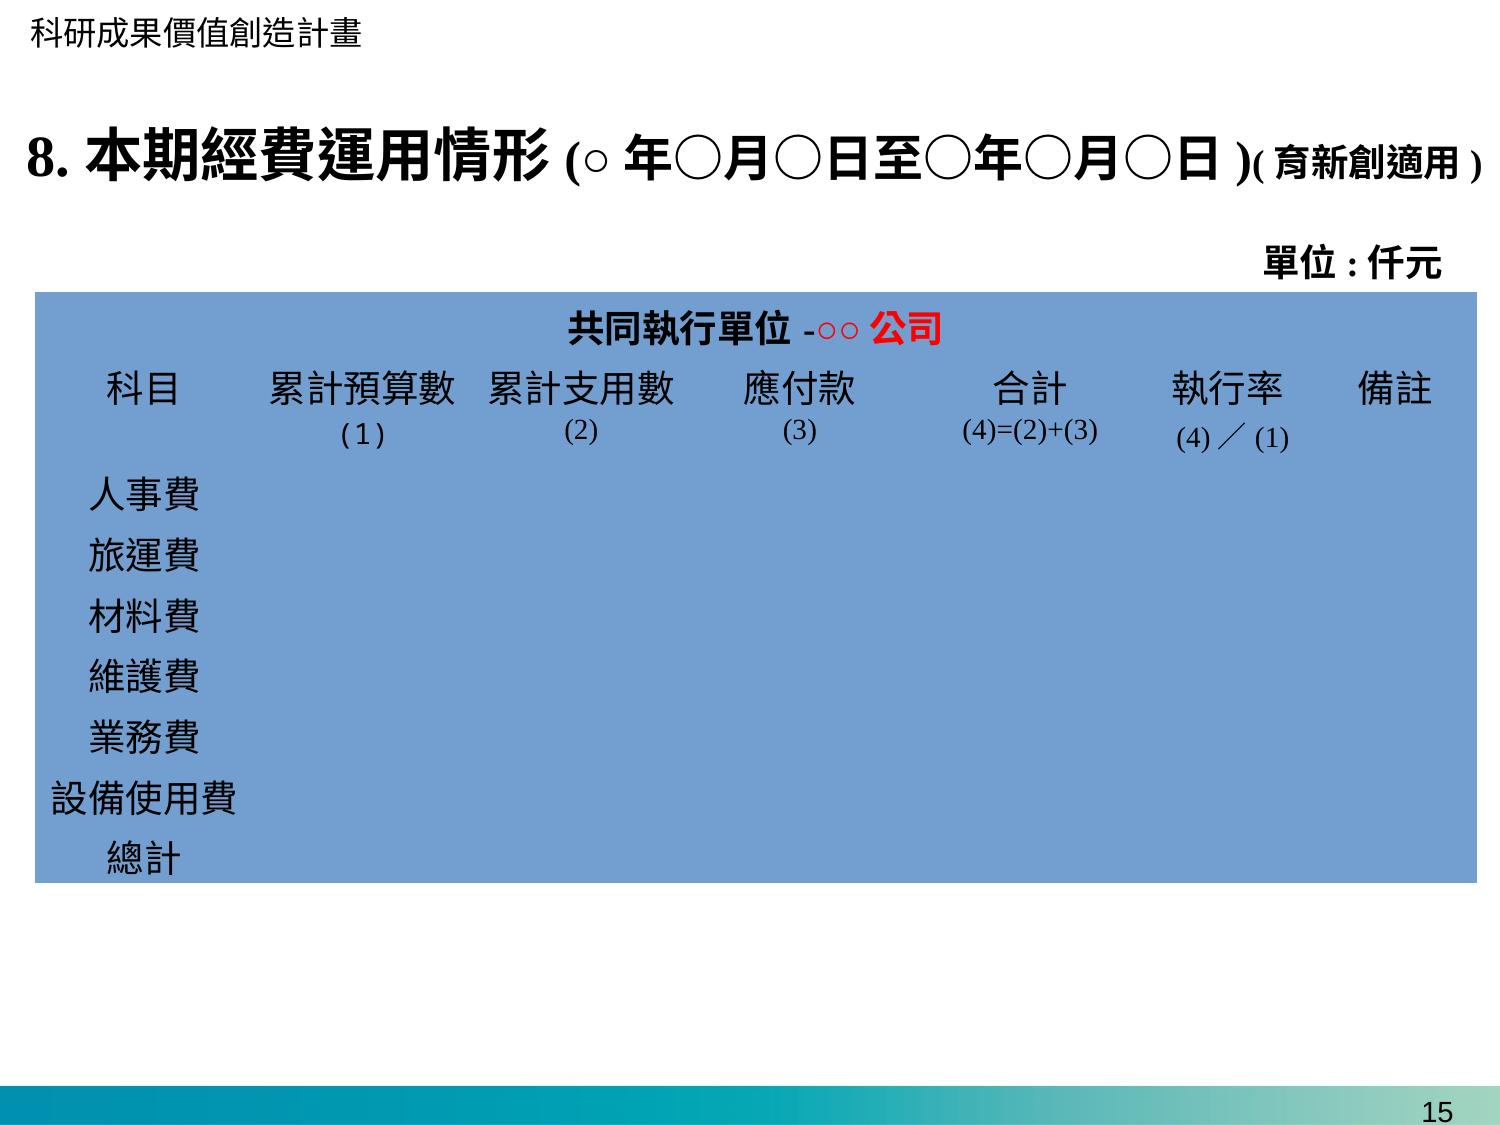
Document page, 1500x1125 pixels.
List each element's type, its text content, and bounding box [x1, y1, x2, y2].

table_cell [691, 761, 909, 822]
table_cell [1152, 640, 1314, 701]
table_cell [909, 579, 1152, 640]
table_cell [691, 822, 909, 883]
table_header 共同執行單位-○○公司 [35, 292, 1477, 352]
table_cell [1314, 701, 1477, 761]
table_cell [254, 822, 472, 883]
table_cell [472, 519, 691, 579]
table_cell 累計支用數(2) [472, 352, 691, 458]
table_cell [254, 761, 472, 822]
table_cell [691, 701, 909, 761]
table_cell [1314, 579, 1477, 640]
table_cell [472, 458, 691, 519]
table_cell 累計預算數(1) [254, 352, 472, 458]
table_cell [1314, 458, 1477, 519]
table_cell [1314, 822, 1477, 883]
table_cell 材料費 [35, 579, 254, 640]
table_cell [909, 640, 1152, 701]
text_box 單位:仟元 [1247, 230, 1472, 292]
table_cell 備註 [1314, 352, 1477, 458]
table_cell 應付款 (3) [691, 352, 909, 458]
table_cell [254, 701, 472, 761]
table_cell [691, 640, 909, 701]
table_cell [909, 458, 1152, 519]
table_cell [472, 761, 691, 822]
table_cell [909, 822, 1152, 883]
table_cell [1314, 761, 1477, 822]
table_cell 合計 (4)=(2)+(3) [909, 352, 1152, 458]
table_cell [691, 579, 909, 640]
table_cell [472, 822, 691, 883]
table_cell [1152, 579, 1314, 640]
table_cell [254, 640, 472, 701]
table_cell [472, 701, 691, 761]
table_cell [909, 761, 1152, 822]
table_cell [1152, 822, 1314, 883]
table_cell [1152, 701, 1314, 761]
table_cell [1152, 761, 1314, 822]
table_cell [472, 640, 691, 701]
text_box [9, 895, 1440, 1125]
table_cell [1152, 519, 1314, 579]
table_cell 人事費 [35, 458, 254, 519]
table_cell [909, 701, 1152, 761]
table_cell [1314, 640, 1477, 701]
table_cell 維護費 [35, 640, 254, 701]
table_cell [691, 519, 909, 579]
text_box 8.本期經費運用情形(○年○月○日至○年○月○日)(育新創適用) [12, 110, 1498, 196]
table_cell 科目 [35, 352, 254, 458]
table_cell 執行率(4)／(1) [1152, 352, 1314, 458]
table_cell 旅運費 [35, 519, 254, 579]
table_cell [254, 579, 472, 640]
table_cell [691, 458, 909, 519]
table_cell [1152, 458, 1314, 519]
table_cell 業務費 [35, 701, 254, 761]
table_cell [1314, 519, 1477, 579]
table_cell [909, 519, 1152, 579]
table_cell 總計 [35, 822, 254, 883]
table_cell 設備使用費 [35, 761, 254, 822]
table_cell [254, 519, 472, 579]
table_cell [254, 458, 472, 519]
text_box 14 [1406, 1085, 1500, 1125]
table_cell [472, 579, 691, 640]
